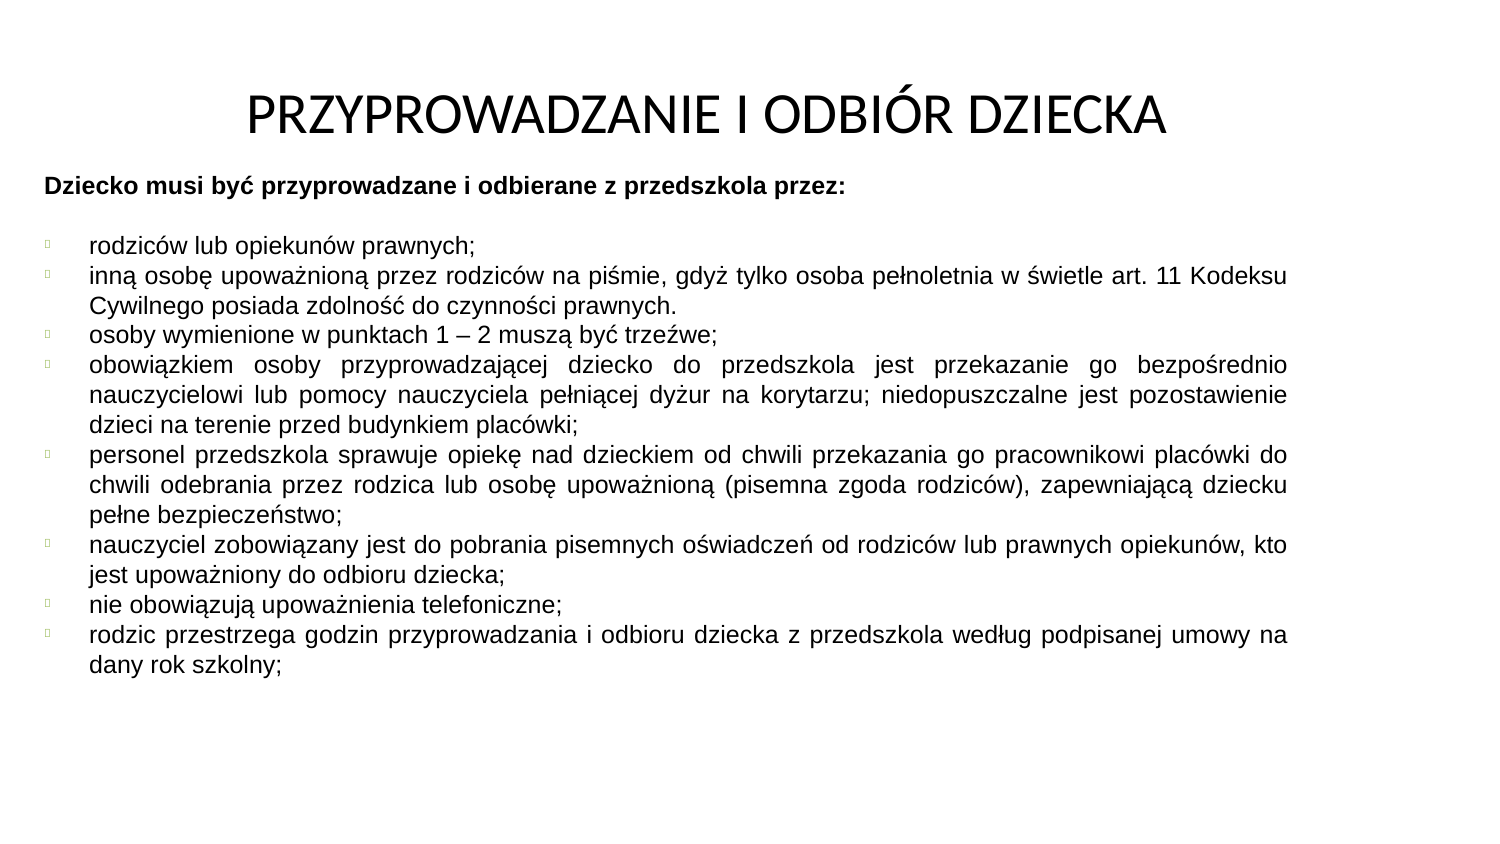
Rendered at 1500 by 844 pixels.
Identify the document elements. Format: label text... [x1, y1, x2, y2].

text_box PRZYPROWADZANIE I ODBIÓR DZIECKA [88, 67, 1326, 153]
text_box Dziecko musi być przyprowadzane i odbierane z przedszkola przez: rodziców lub opiekunów prawnych; inną osobę upoważnioną przez rodziców na piśmie, gdyż tylko osoba pełnoletnia w świetle art. 11 Kodeksu Cywilnego posiada zdolność do czynności prawnych. osoby wymienione w punktach 1 – 2 muszą być trzeźwe; obowiązkiem osoby przyprowadzającej dziecko do przedszkola jest przekazanie go bezpośrednio nauczycielowi lub pomocy nauczyciela pełniącej dyżur na korytarzu; niedopuszczalne jest pozostawienie dzieci na terenie przed budynkiem placówki; personel przedszkola sprawuje opiekę nad dzieckiem od chwili przekazania go pracownikowi placówki do chwili odebrania przez rodzica lub osobę upoważnioną (pisemna zgoda rodziców), zapewniającą dziecku pełne bezpieczeństwo; nauczyciel zobowiązany jest do pobrania pisemnych oświadczeń od rodziców lub prawnych opiekunów, kto jest upoważniony do odbioru dziecka; nie obowiązują upoważnienia telefoniczne; rodzic przestrzega godzin przyprowadzania i odbioru dziecka z przedszkola według podpisanej umowy na dany rok szkolny; [29, 161, 1306, 686]
